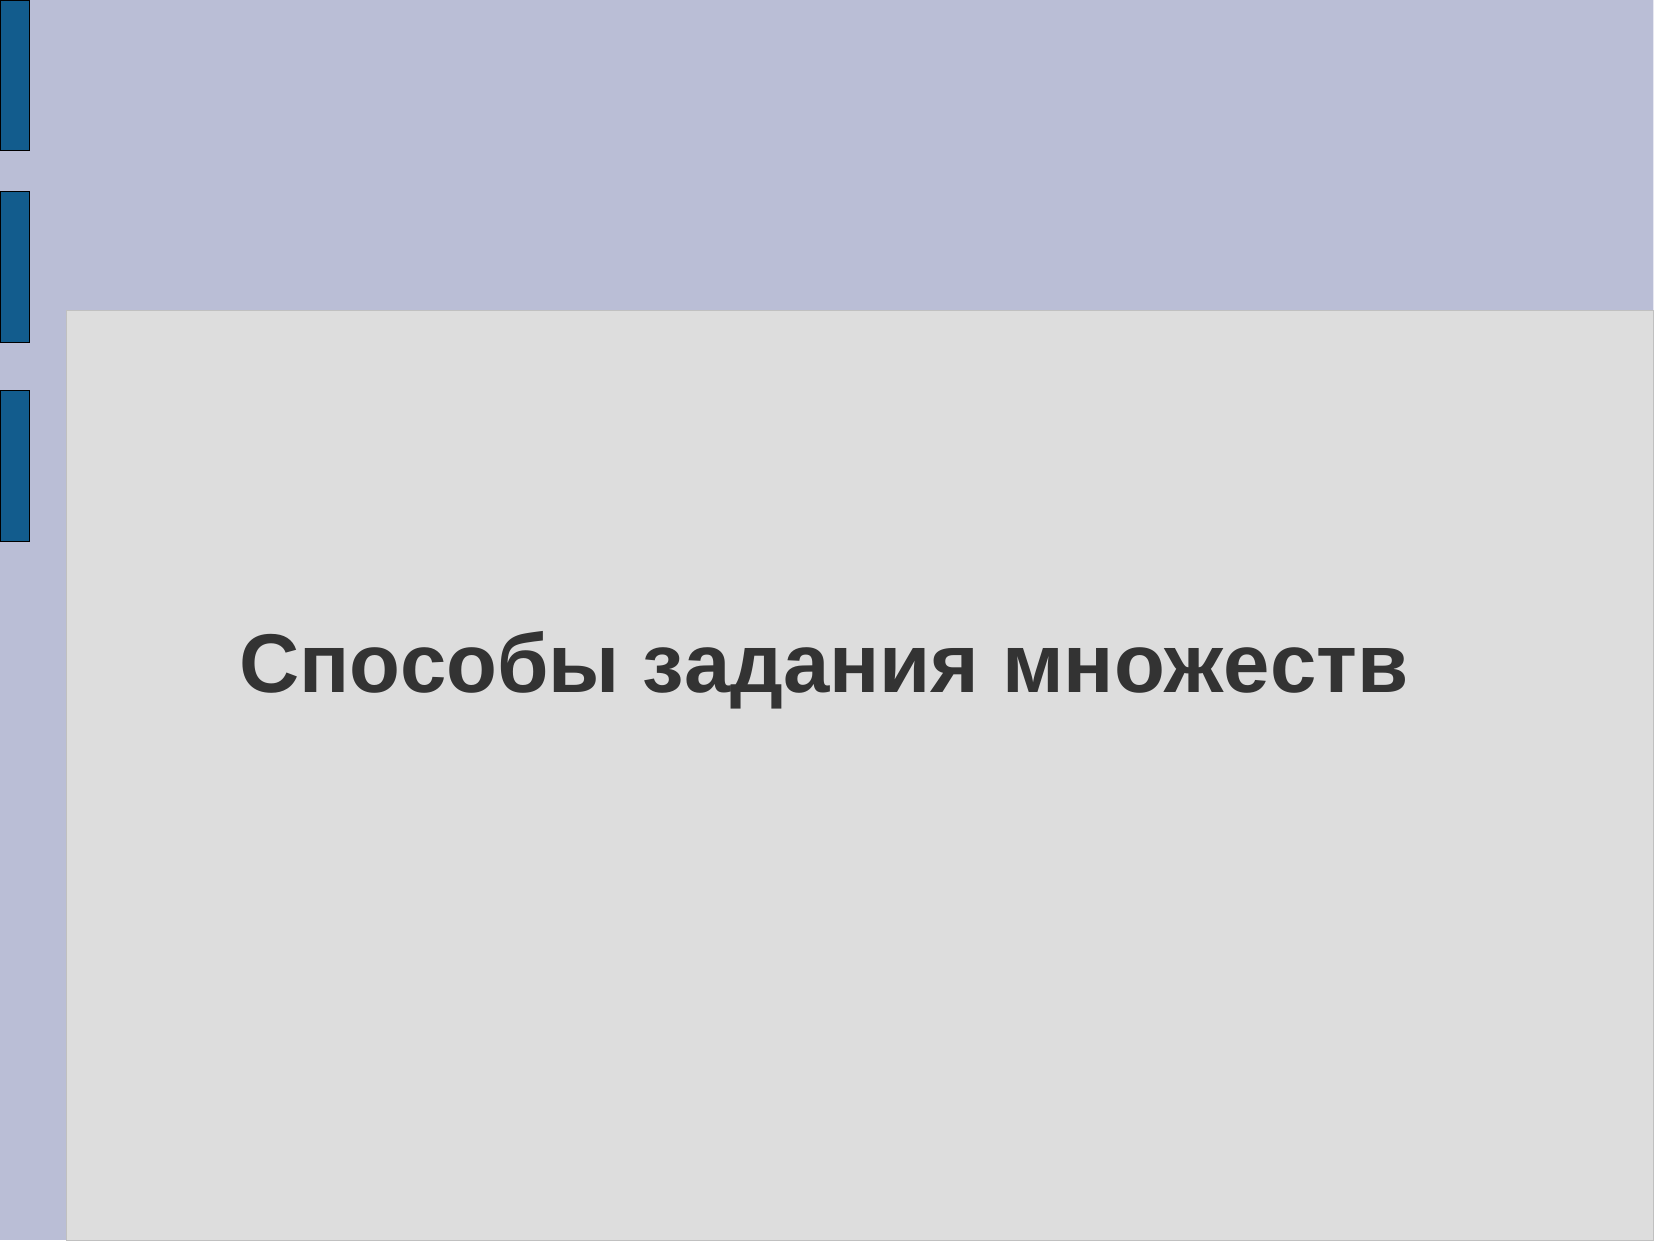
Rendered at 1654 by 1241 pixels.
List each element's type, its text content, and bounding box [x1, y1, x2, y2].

title Способы задания множеств [118, 560, 1531, 768]
